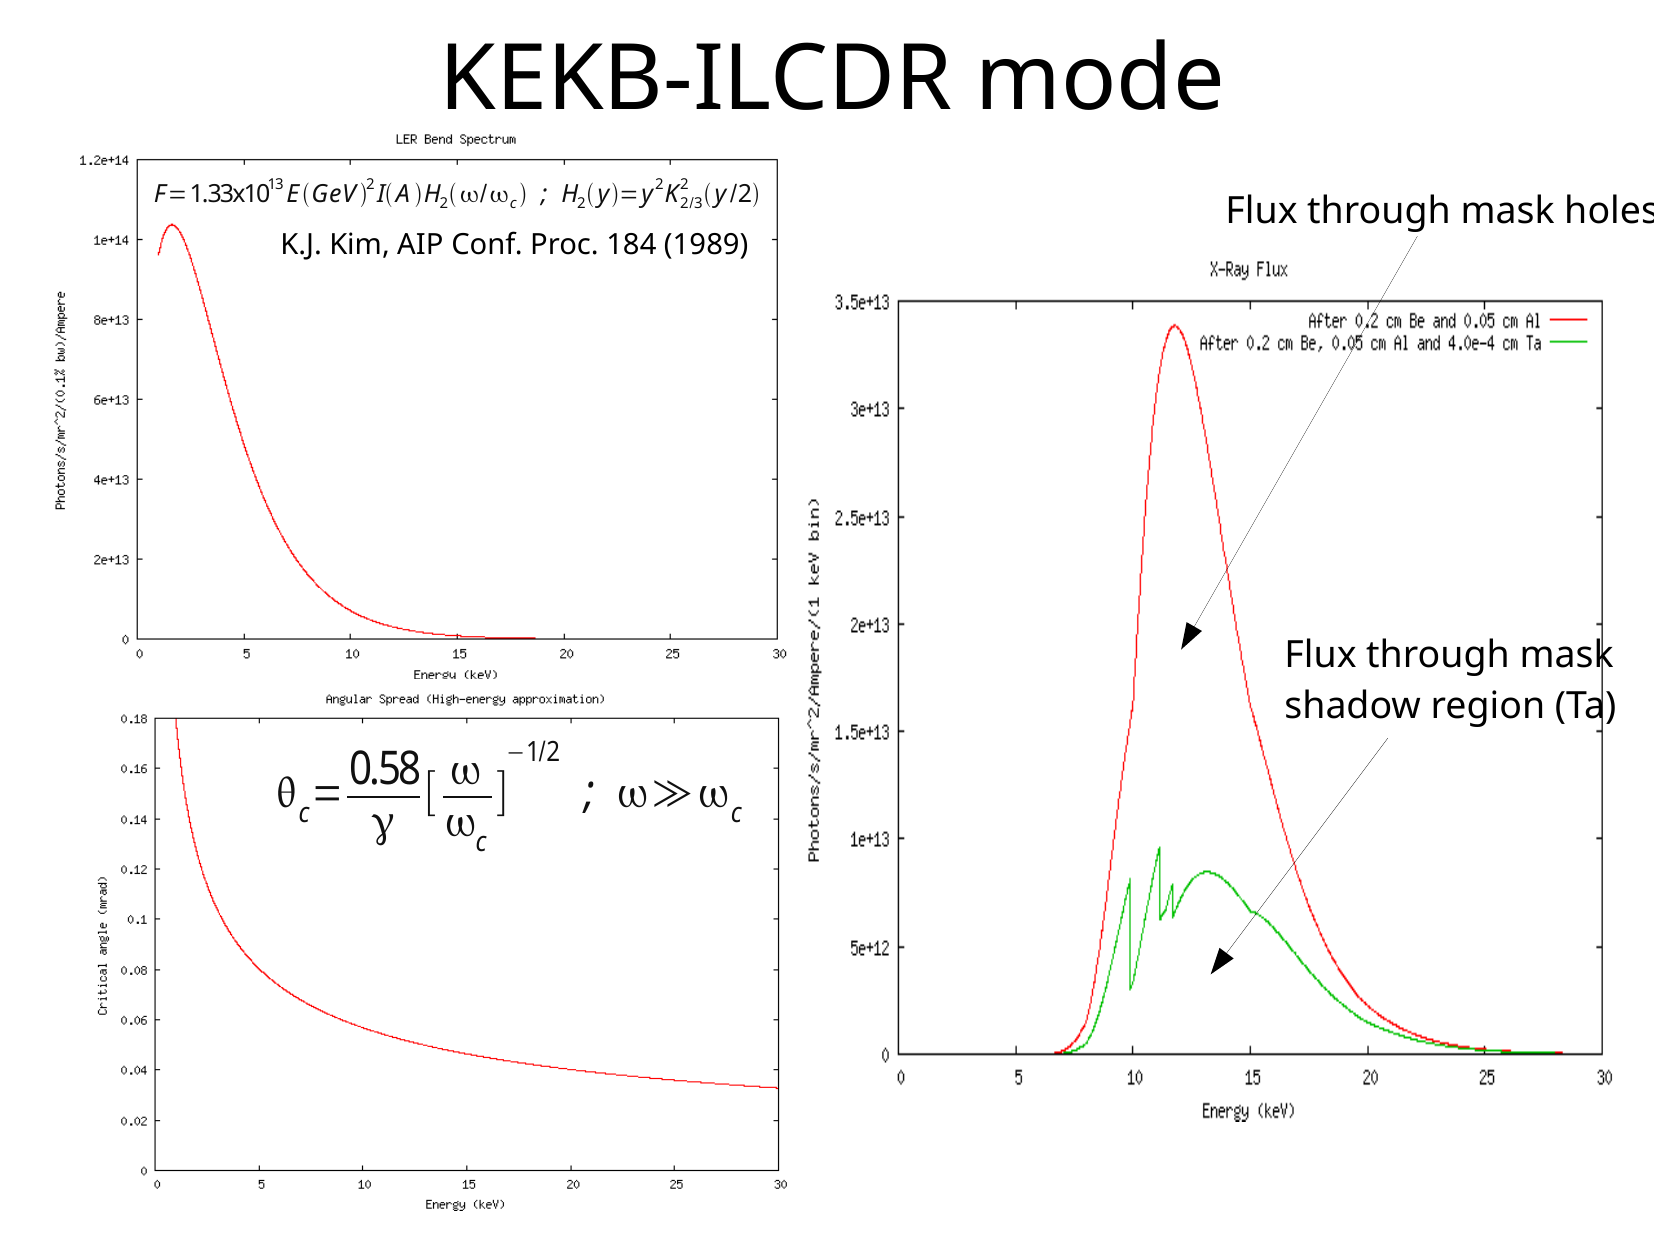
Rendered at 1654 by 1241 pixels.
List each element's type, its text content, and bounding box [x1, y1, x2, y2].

text_box Flux through mask holes [1210, 176, 1620, 237]
picture [45, 118, 1625, 1211]
text_box Flux through mask shadow region (Ta) [1269, 620, 1596, 725]
chart [265, 731, 753, 857]
title KEKB-ILCDR mode [88, 0, 1577, 148]
text_box K.J. Kim, AIP Conf. Proc. 184 (1989) [265, 215, 739, 266]
chart [147, 173, 767, 213]
